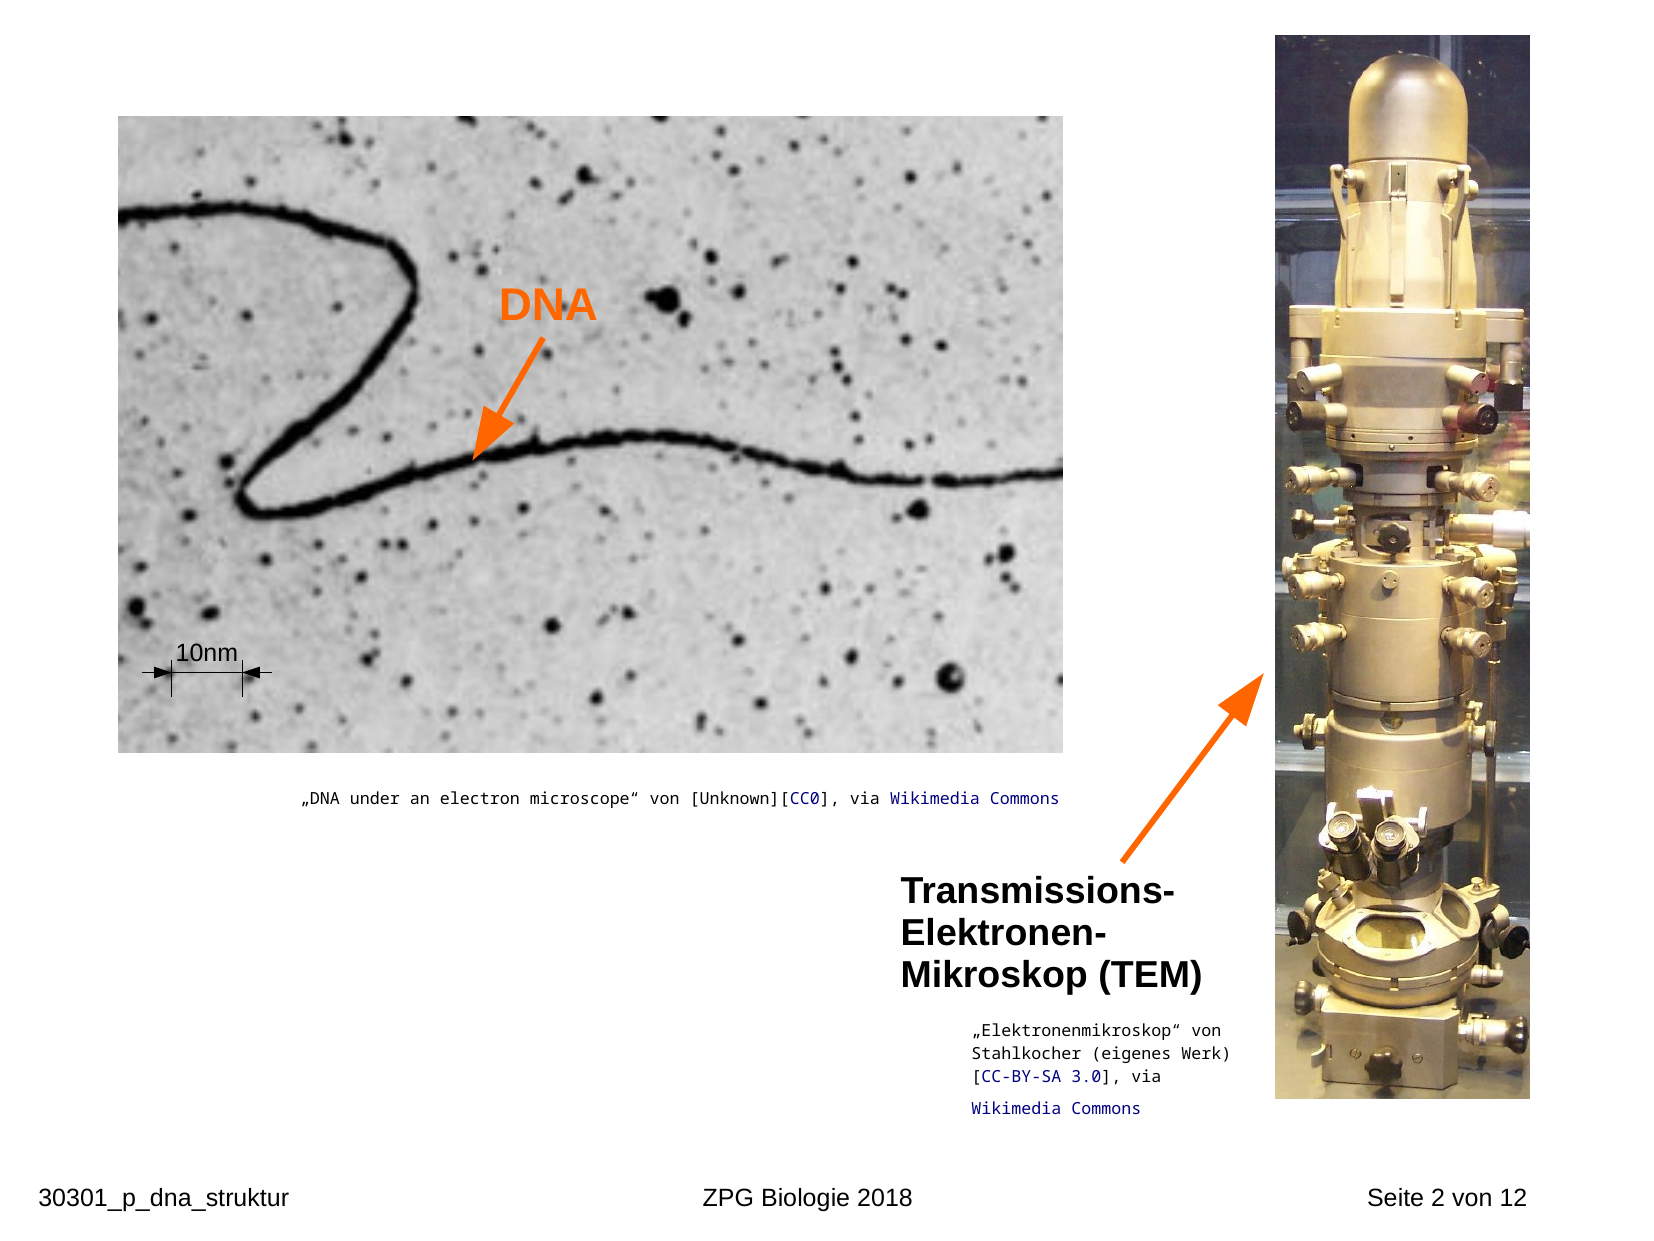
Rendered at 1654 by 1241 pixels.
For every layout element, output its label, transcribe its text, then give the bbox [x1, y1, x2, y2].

text_box Transmissions- Elektronen- Mikroskop (TEM) [885, 862, 1276, 1012]
text_box DNA [484, 271, 650, 338]
text_box 30301_p_dna_struktur ZPG Biologie 2018 Seite 2 von 12 [23, 1176, 1619, 1220]
text_box „Elektronenmikroskop“ von Stahlkocher (eigenes Werk) [CC-BY-SA 3.0], via Wikimedia Commons [956, 1012, 1252, 1117]
picture [1275, 35, 1530, 1099]
text_box „DNA under an electron microscope“ von [Unknown][CC0], via Wikimedia Commons [212, 779, 1075, 835]
picture [118, 116, 1063, 753]
